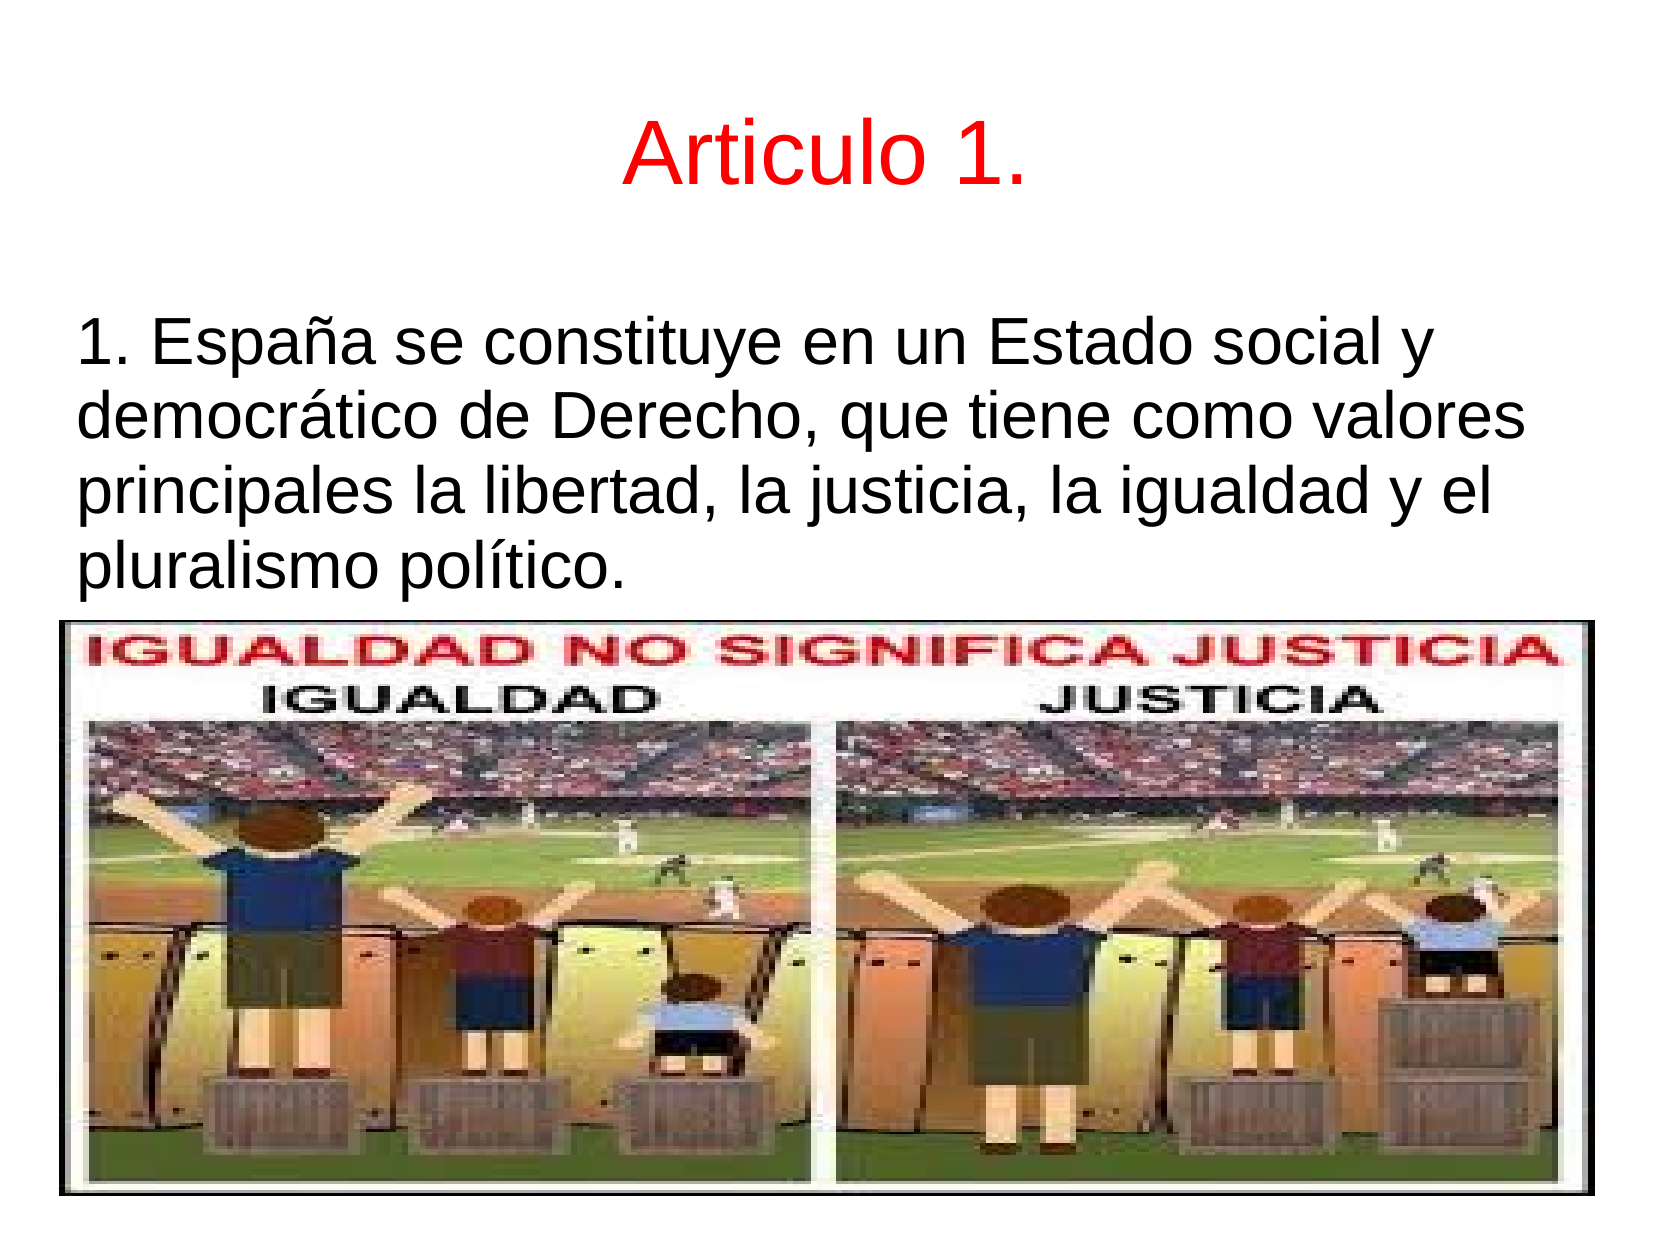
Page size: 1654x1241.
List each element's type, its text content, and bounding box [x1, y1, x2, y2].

title Articulo 1. [82, 49, 1571, 257]
picture [59, 620, 1595, 1196]
list 1. España se constituye en un Estado social y democrático de Derecho, que tiene como valores principales la libertad, la justicia, la igualdad y el pluralismo político. [76, 303, 1565, 620]
